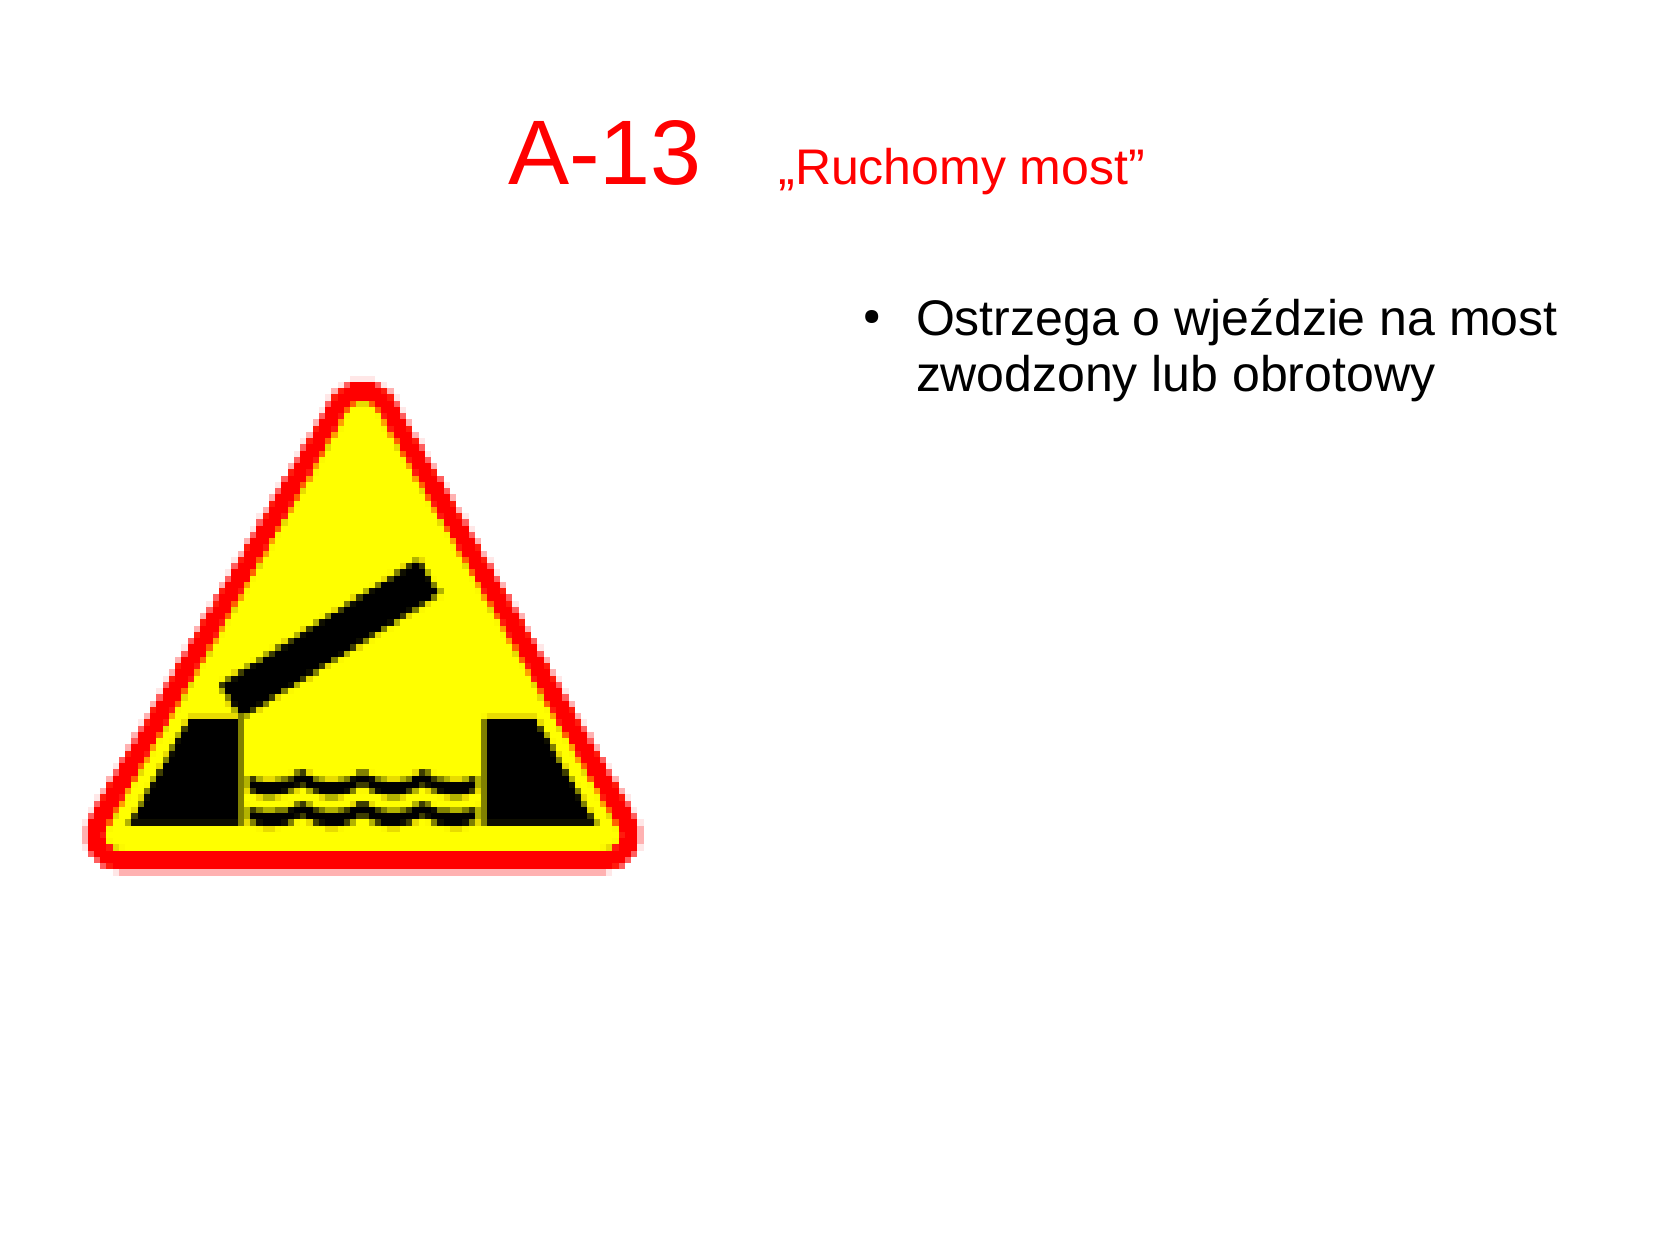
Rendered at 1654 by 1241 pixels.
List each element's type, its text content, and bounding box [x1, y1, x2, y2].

picture [82, 376, 644, 876]
title A-13 „Ruchomy most” [82, 56, 1571, 250]
list Ostrzega o wjeździe na most zwodzony lub obrotowy [845, 290, 1572, 1094]
